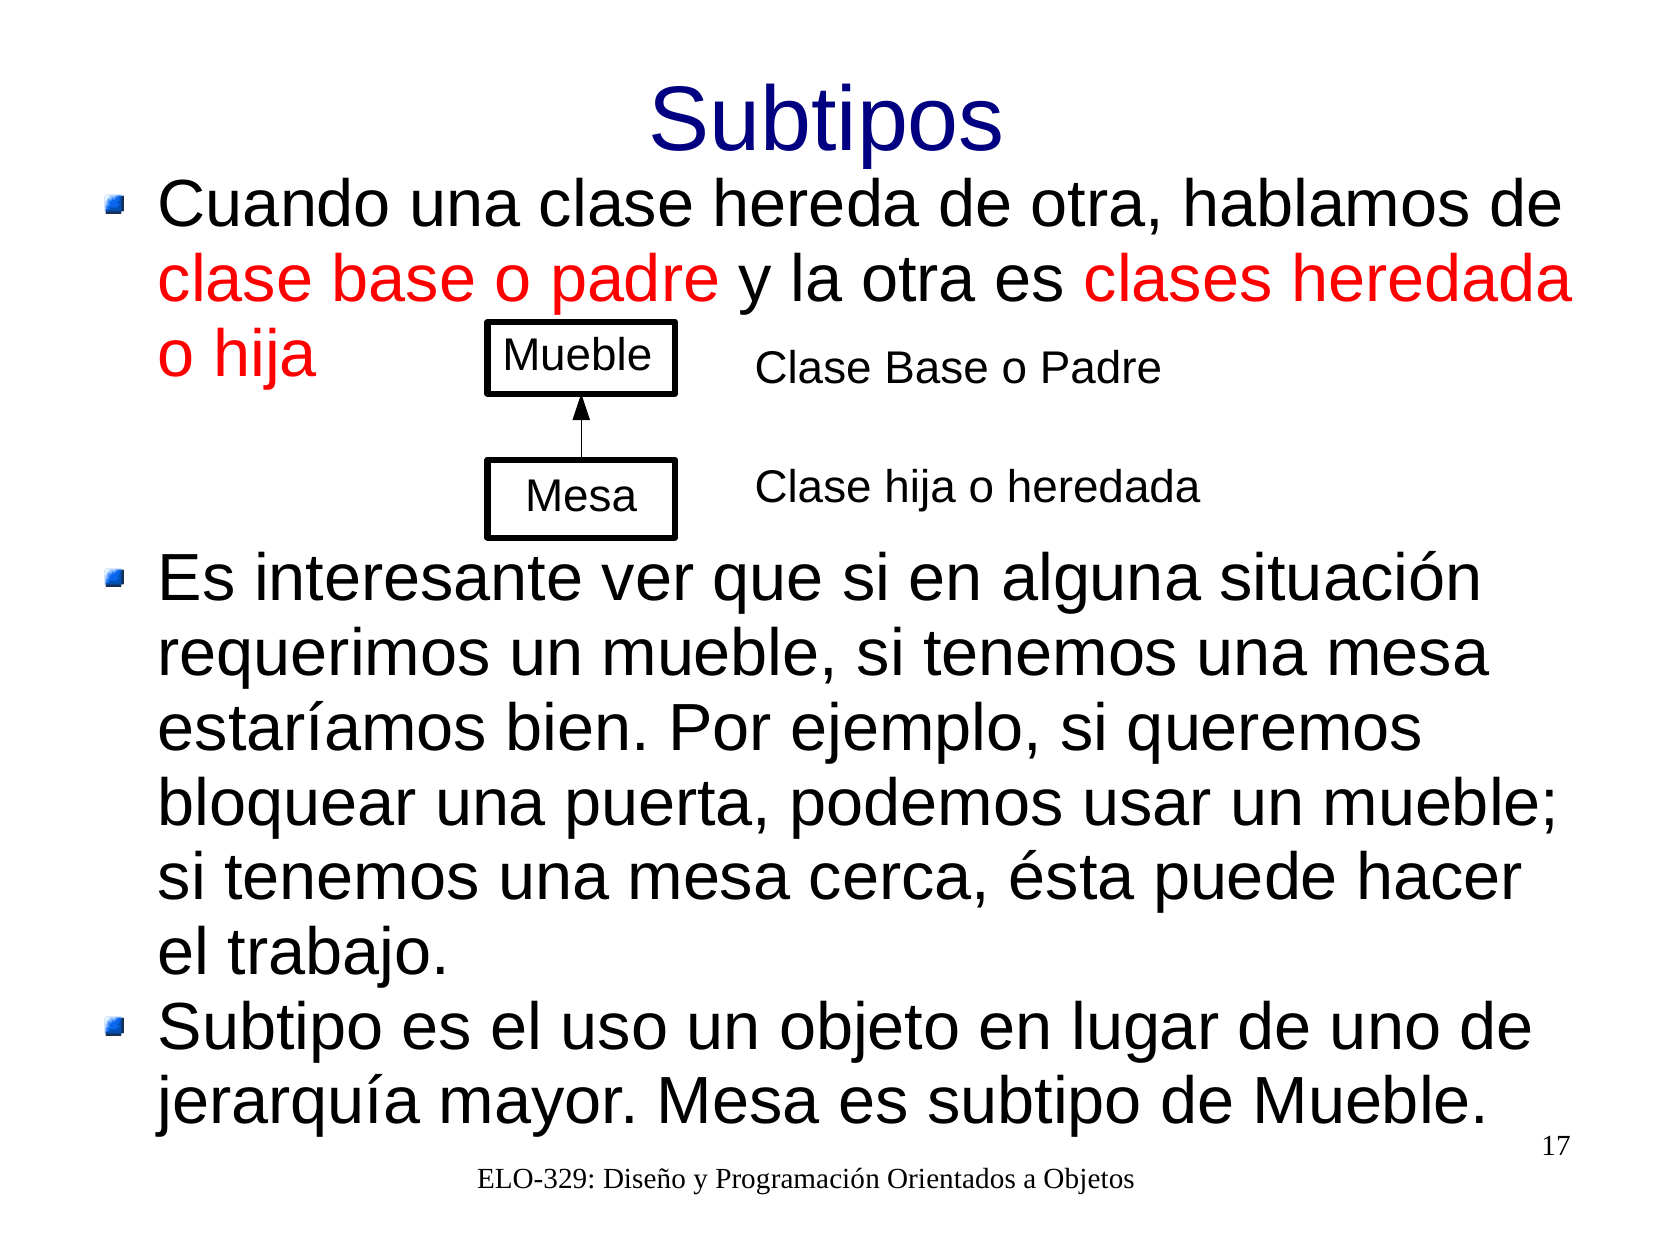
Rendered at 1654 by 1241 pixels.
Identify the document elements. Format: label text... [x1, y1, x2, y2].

text_box Clase Base o Padre [739, 334, 1228, 407]
text_box Mueble [487, 321, 676, 394]
text_box Clase hija o heredada [739, 453, 1228, 526]
list Cuando una clase hereda de otra, hablamos de clase base o padre y la otra es clases heredada o hija Es interesante ver que si en alguna situación requerimos un mueble, si tenemos una mesa estaríamos bien. Por ejemplo, si queremos bloquear una puerta, podemos usar un mueble; si tenemos una mesa cerca, ésta puede hacer el trabajo. Subtipo es el uso un objeto en lugar de uno de jerarquía mayor. Mesa es subtipo de Mueble. [86, 166, 1576, 1163]
text_box Mesa [487, 459, 676, 538]
title Subtipos [82, 49, 1571, 188]
